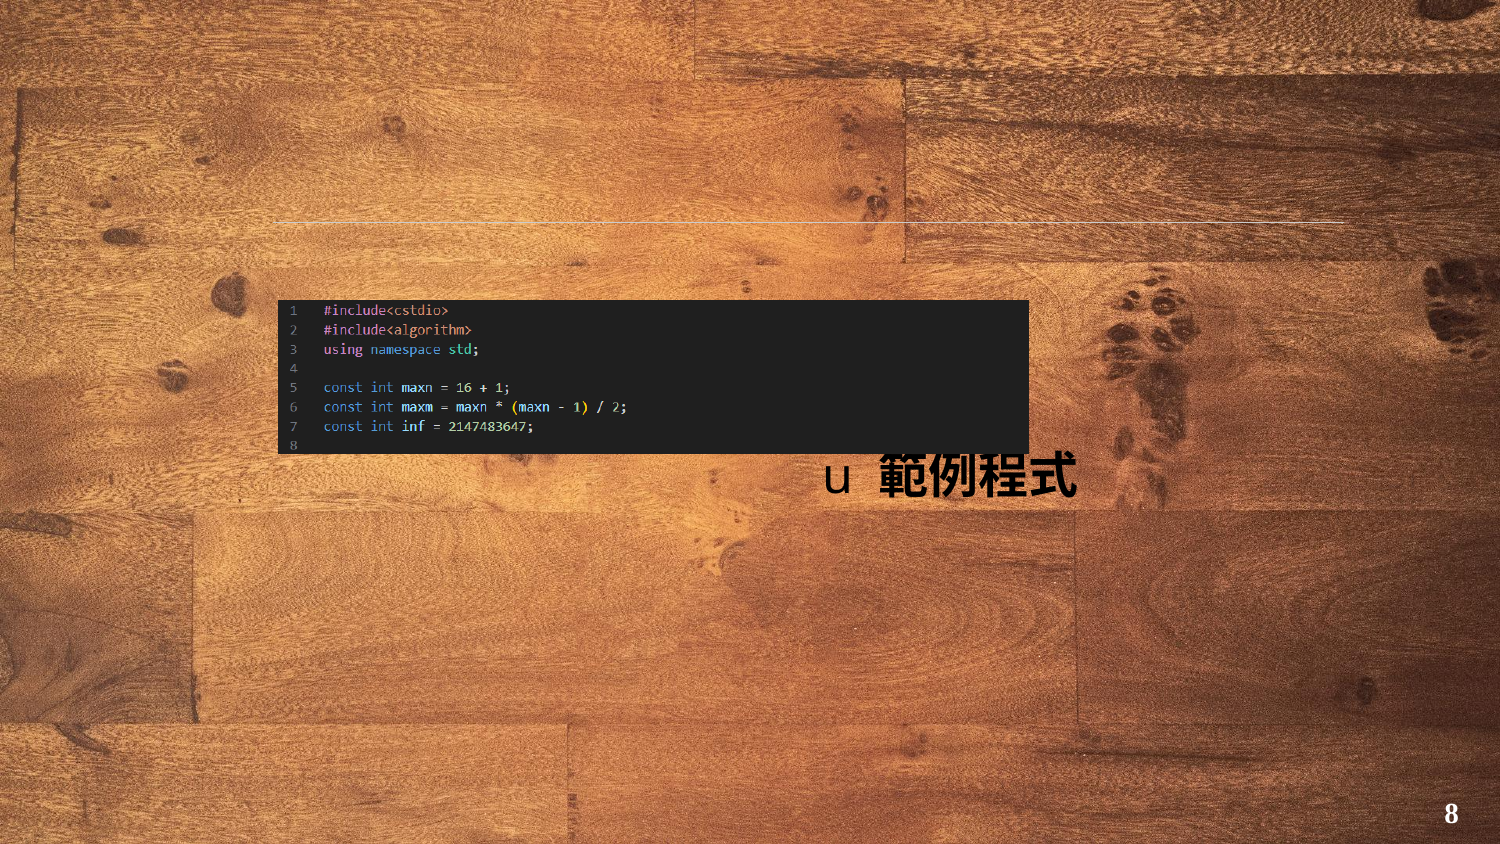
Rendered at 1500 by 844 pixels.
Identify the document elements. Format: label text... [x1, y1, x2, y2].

title 範例程式 [255, 117, 1341, 233]
picture [278, 300, 1029, 454]
slide_number 7 [1429, 779, 1500, 844]
